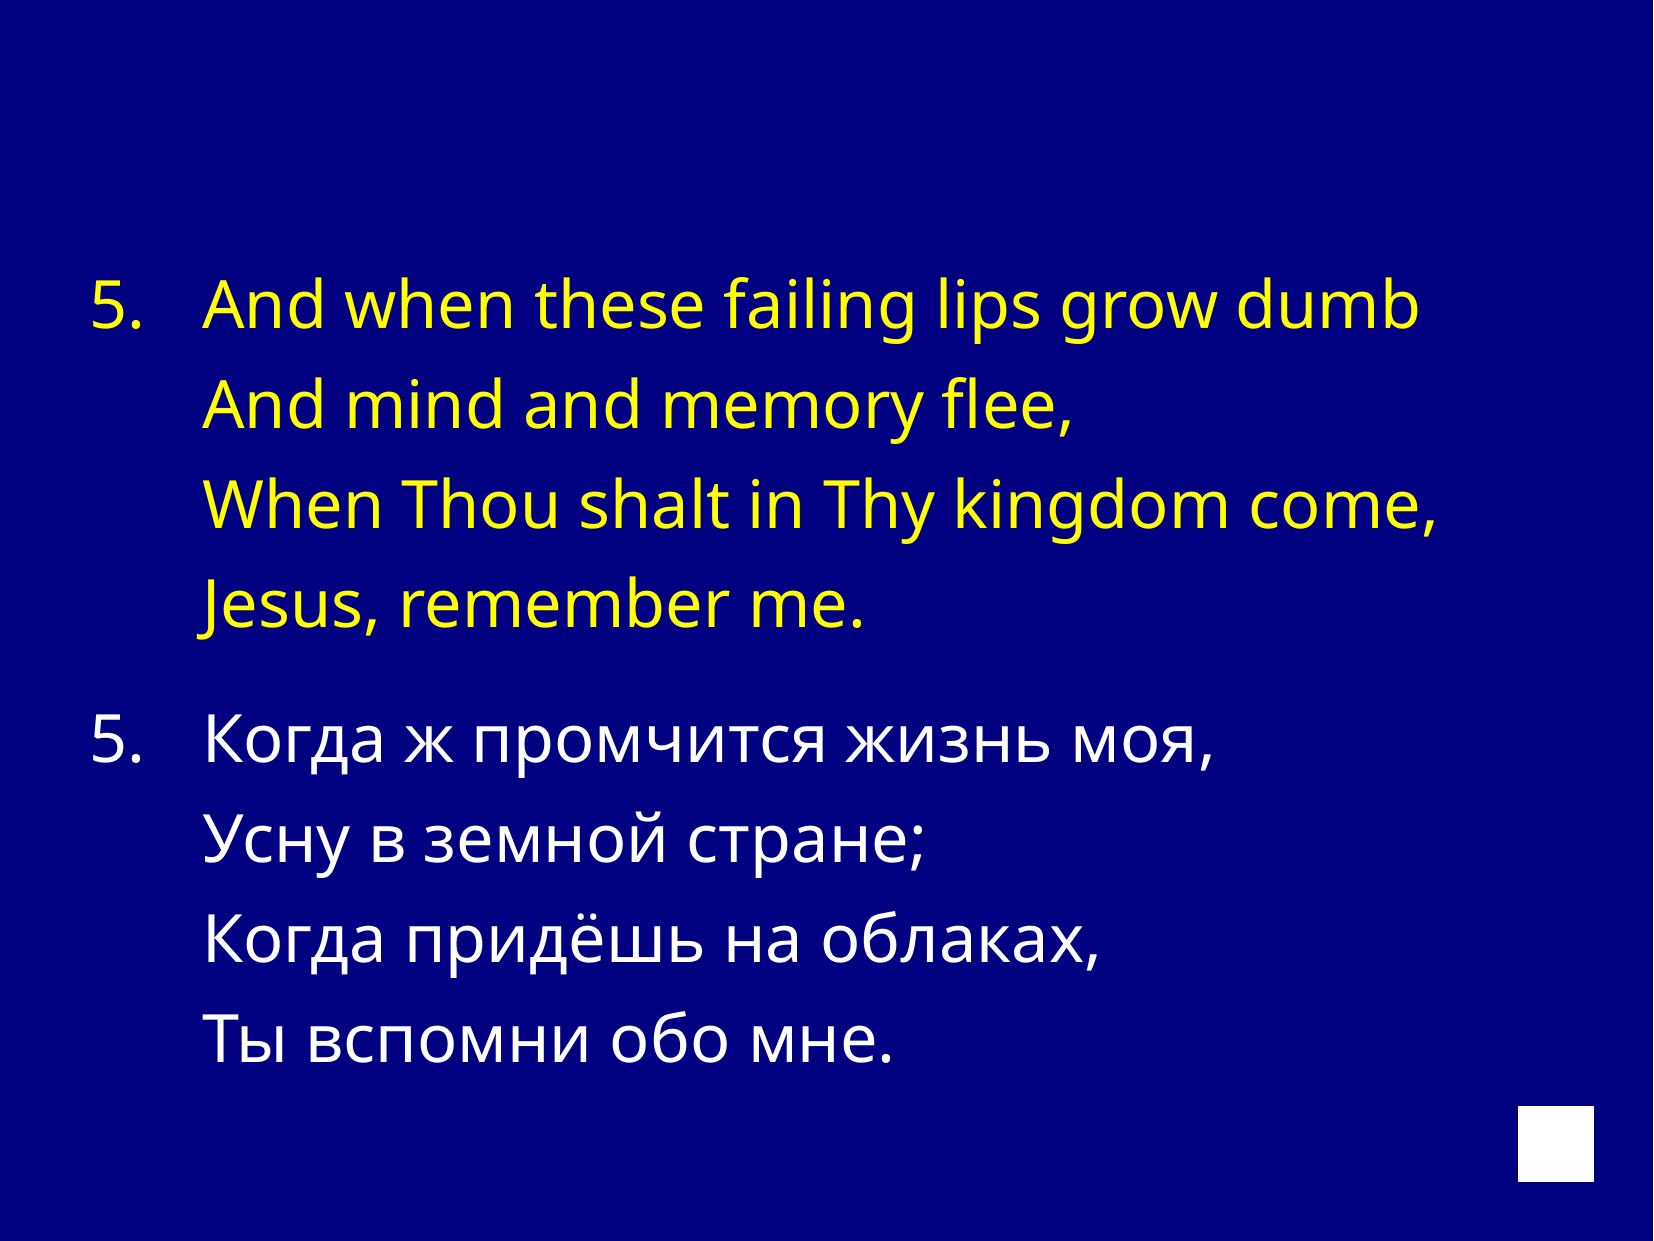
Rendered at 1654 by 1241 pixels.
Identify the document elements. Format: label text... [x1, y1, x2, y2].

text_box 5. Когда ж промчится жизнь моя, Усну в земной стране; Когда придёшь на облаках, Ты вспомни обо мне. [75, 675, 1576, 1163]
text_box 5. And when these failing lips grow dumb And mind and memory flee, When Thou shalt in Thy kingdom come, Jesus, remember me. [75, 150, 1576, 638]
text_box [1518, 1106, 1594, 1182]
